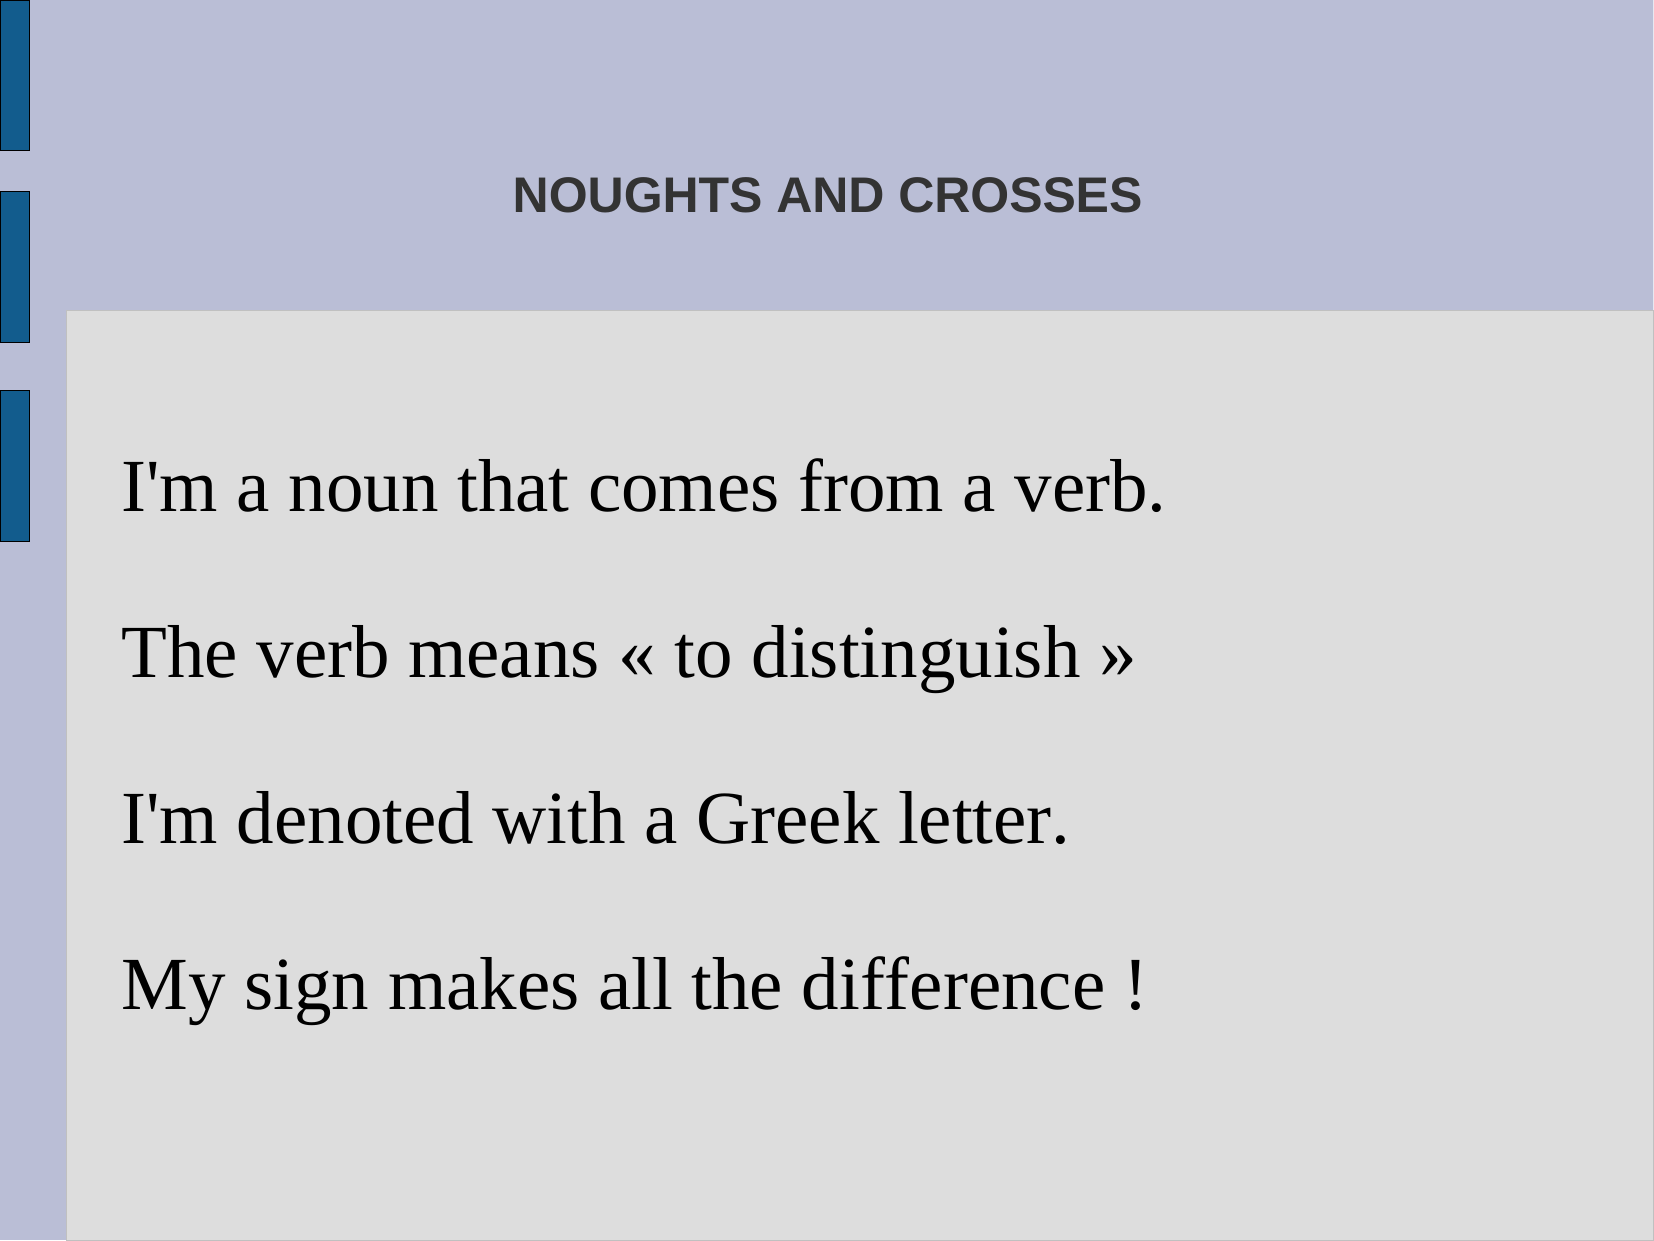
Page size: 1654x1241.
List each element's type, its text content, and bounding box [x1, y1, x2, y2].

title NOUGHTS AND CROSSES [121, 91, 1534, 299]
subtitle I'm a noun that comes from a verb. The verb means « to distinguish » I'm denoted with a Greek letter. My sign makes all the difference ! [121, 344, 1534, 1127]
